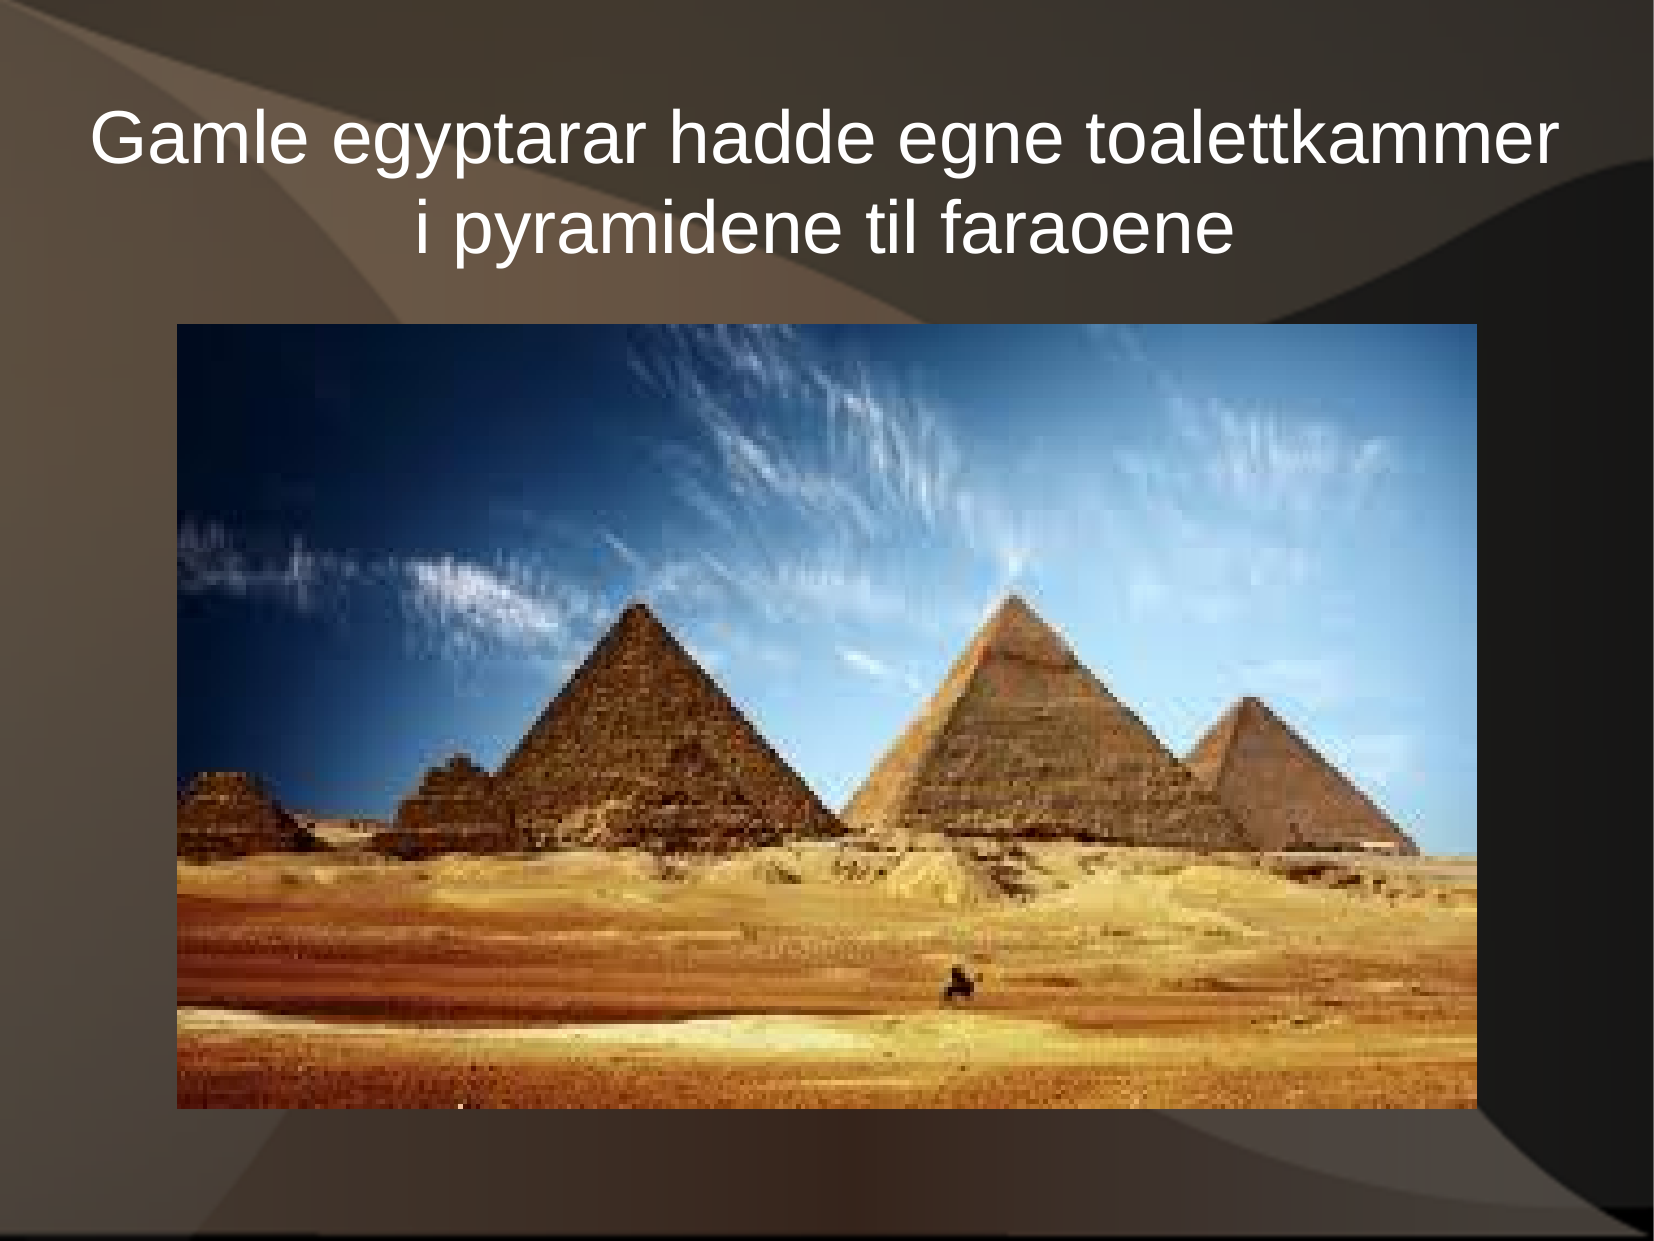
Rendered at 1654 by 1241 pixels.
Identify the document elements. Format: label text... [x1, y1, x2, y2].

list Gamle egyptarar hadde egne toalettkammer i pyramidene til faraoene [88, 88, 1564, 414]
picture [177, 414, 1477, 1109]
